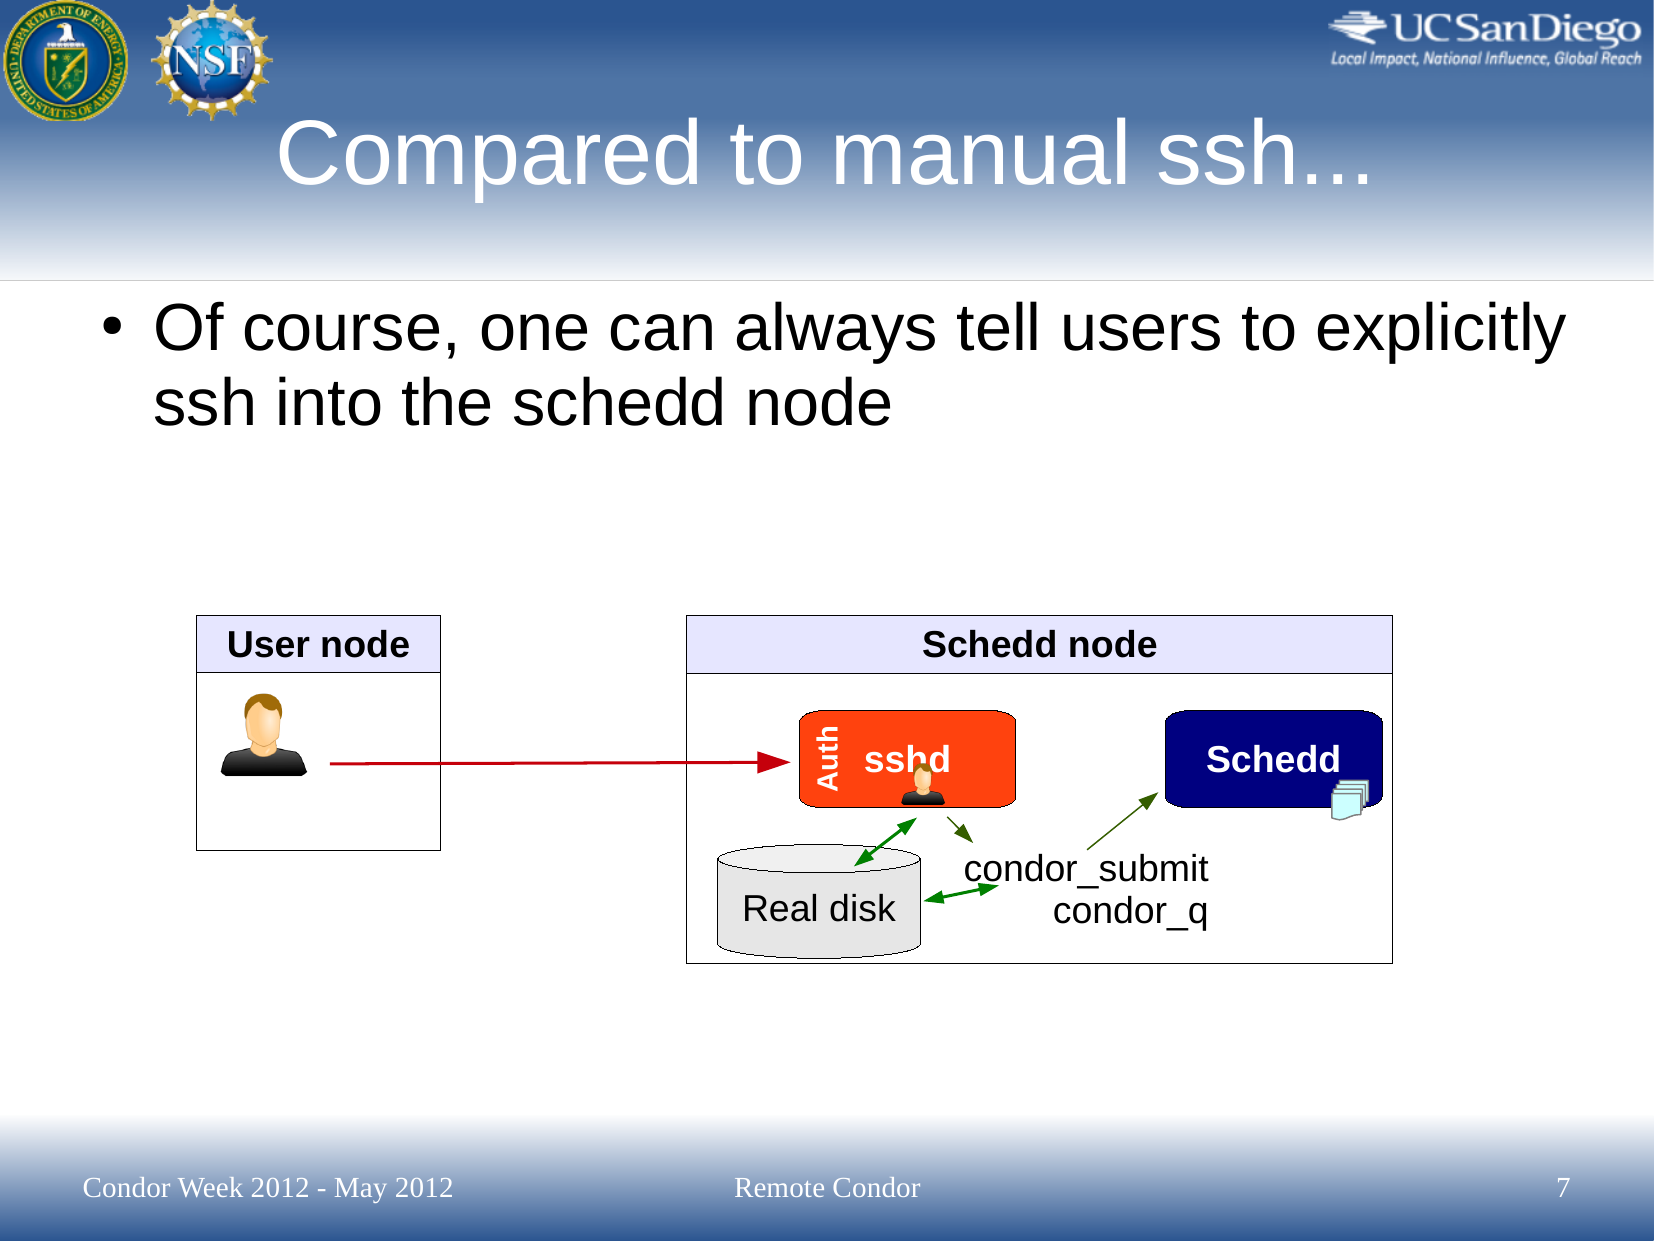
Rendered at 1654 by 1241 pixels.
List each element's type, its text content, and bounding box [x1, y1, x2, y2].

text_box Real disk [717, 859, 921, 959]
text_box [196, 673, 441, 851]
text_box sshd [815, 710, 1016, 808]
text_box User node [196, 615, 441, 673]
text_box condor_submit condor_q [948, 839, 1224, 939]
text_box Schedd node [686, 615, 1393, 674]
picture [0, 0, 1654, 288]
text_box [686, 674, 1393, 964]
text_box Schedd [1165, 710, 1383, 808]
picture [900, 760, 946, 806]
title Compared to manual ssh... [82, 56, 1571, 250]
picture [218, 687, 309, 778]
text_box sshd [799, 716, 803, 803]
list Of course, one can always tell users to explicitly ssh into the schedd node [82, 290, 1571, 1109]
text_box Auth [803, 710, 852, 807]
